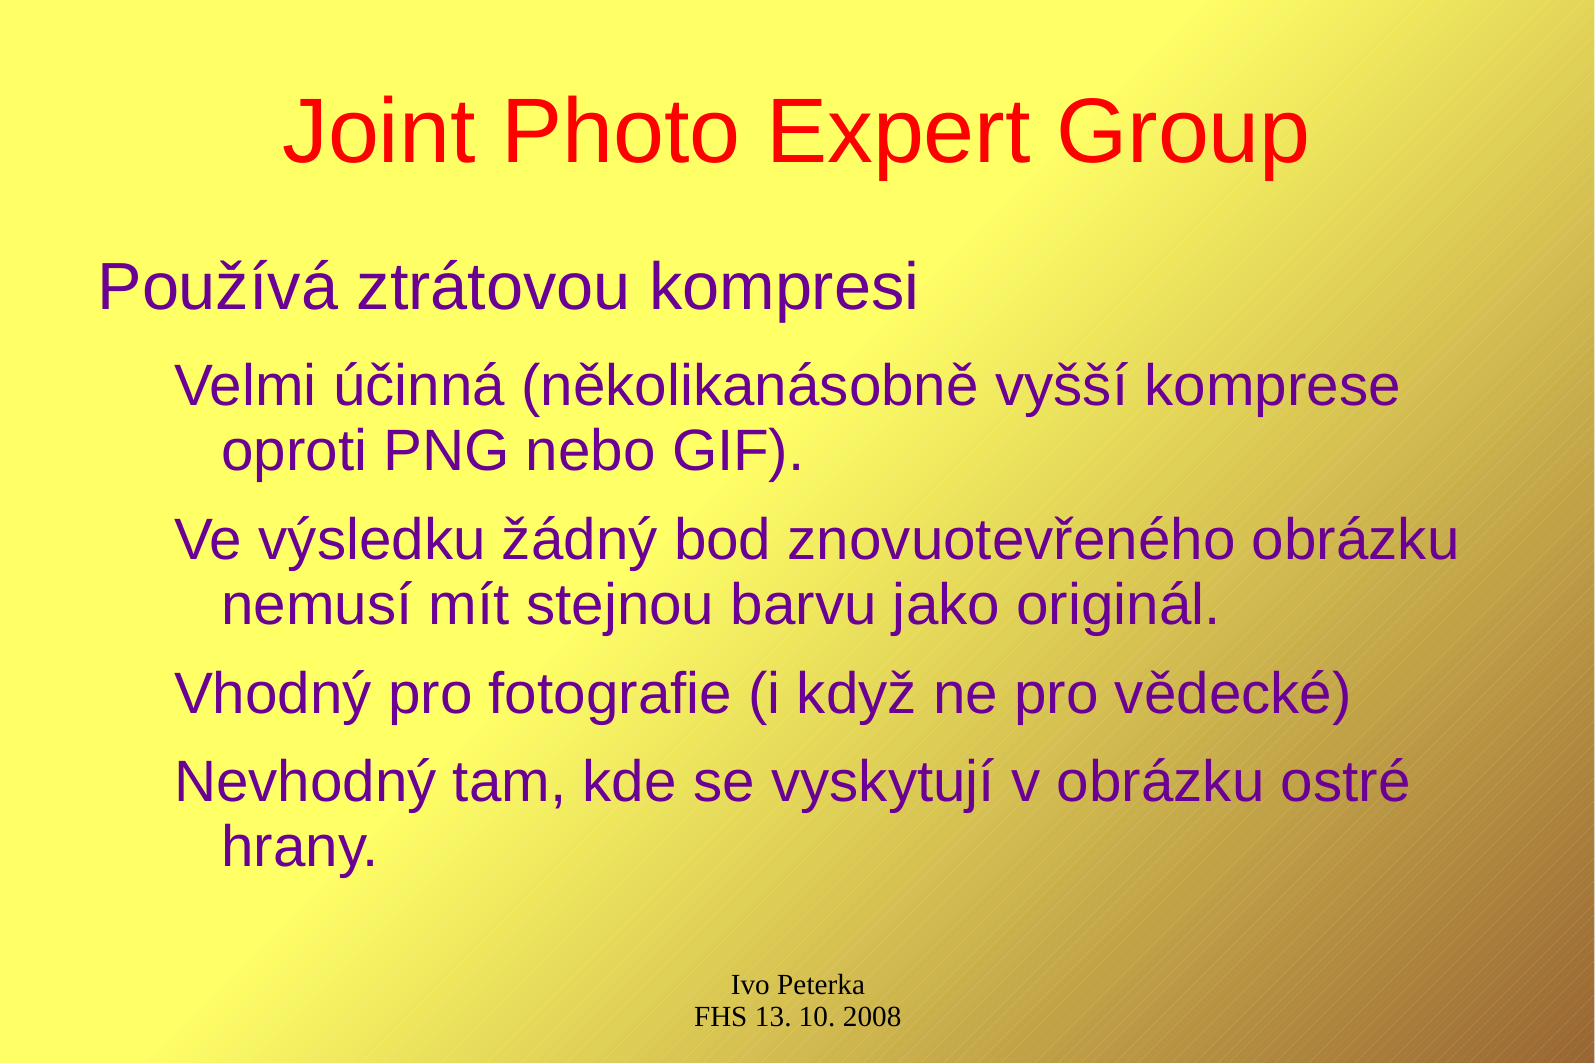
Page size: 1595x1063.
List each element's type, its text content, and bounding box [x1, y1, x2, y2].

title Joint Photo Expert Group [79, 49, 1515, 213]
list Používá ztrátovou kompresi Velmi účinná (několikanásobně vyšší komprese oproti PNG nebo GIF). Ve výsledku žádný bod znovuotevřeného obrázku nemusí mít stejnou barvu jako originál. Vhodný pro fotografie (i když ne pro vědecké) Nevhodný tam, kde se vyskytují v obrázku ostré hrany. [79, 248, 1515, 936]
